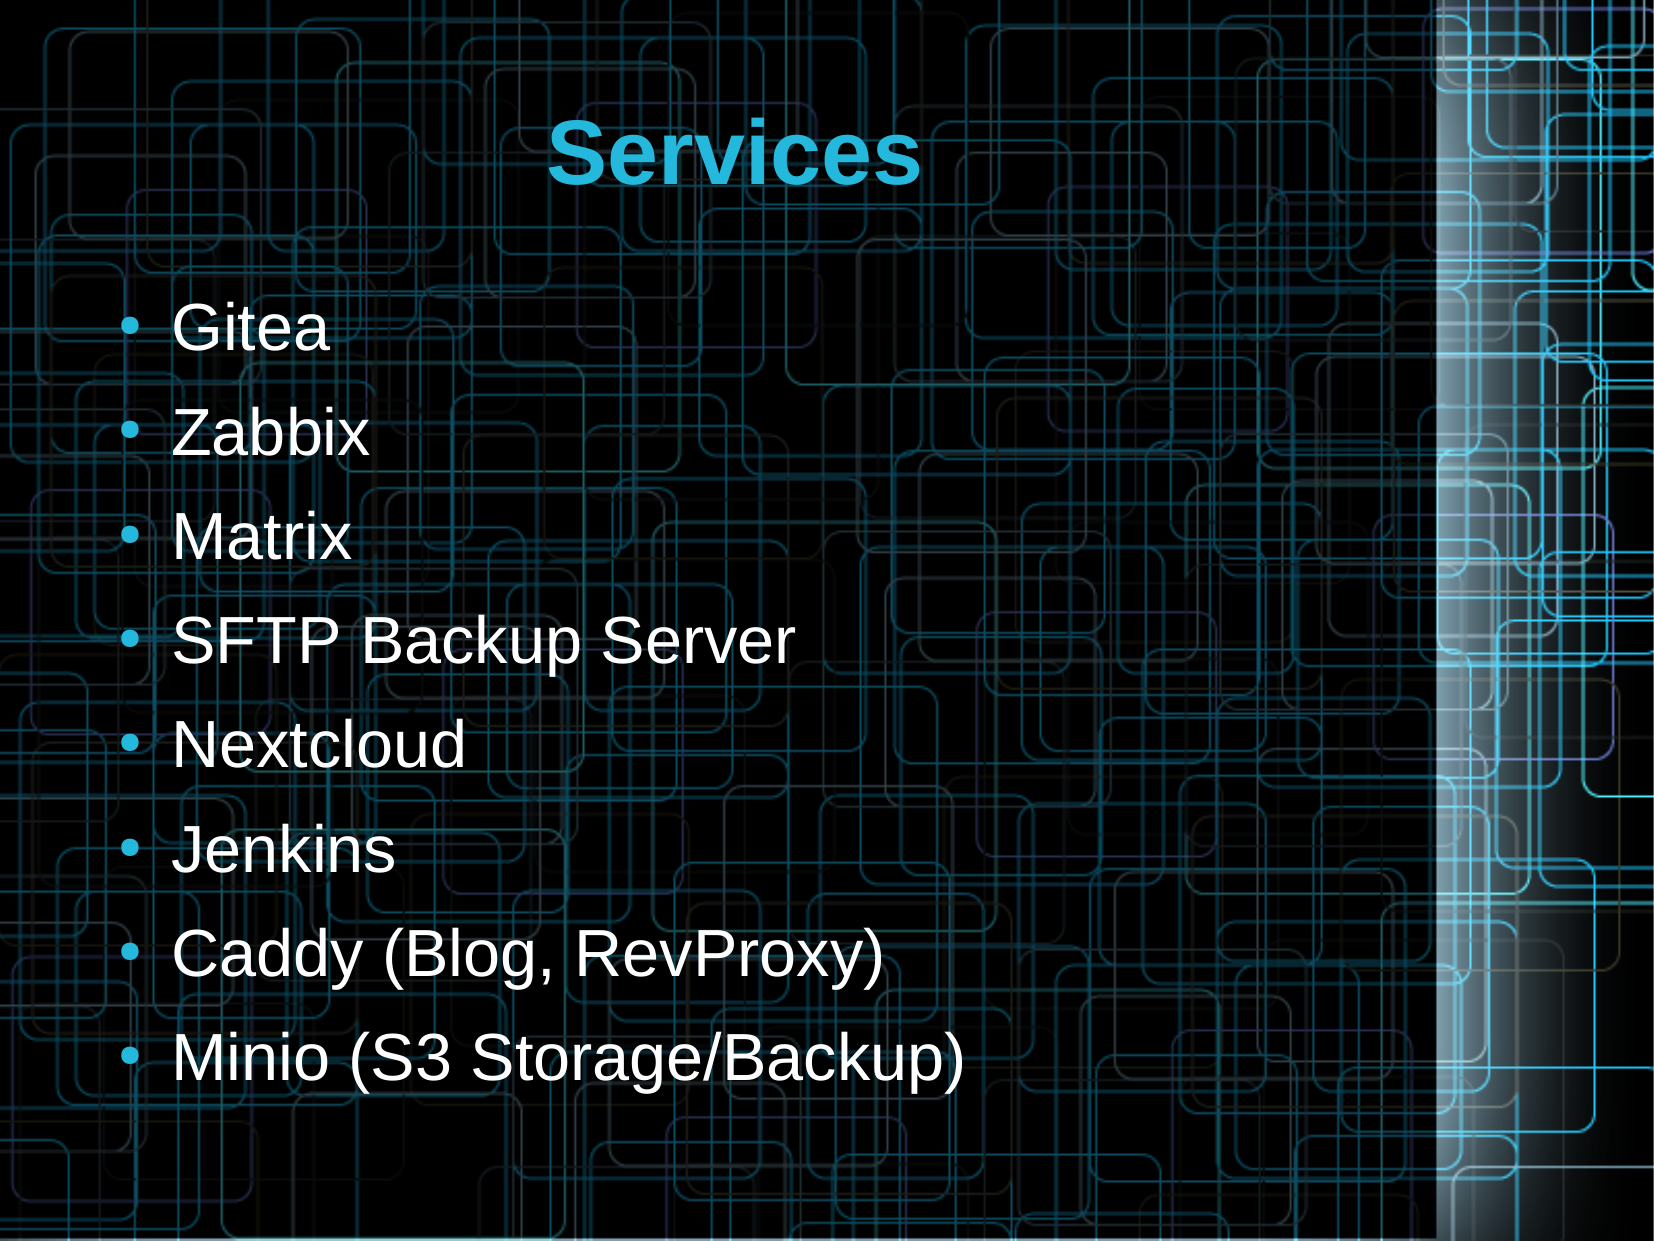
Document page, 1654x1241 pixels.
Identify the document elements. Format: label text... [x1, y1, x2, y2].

title Services [82, 49, 1388, 257]
picture [0, 0, 1654, 1241]
list Gitea Zabbix Matrix SFTP Backup Server Nextcloud Jenkins Caddy (Blog, RevProxy) Minio (S3 Storage/Backup) [82, 290, 1388, 1120]
